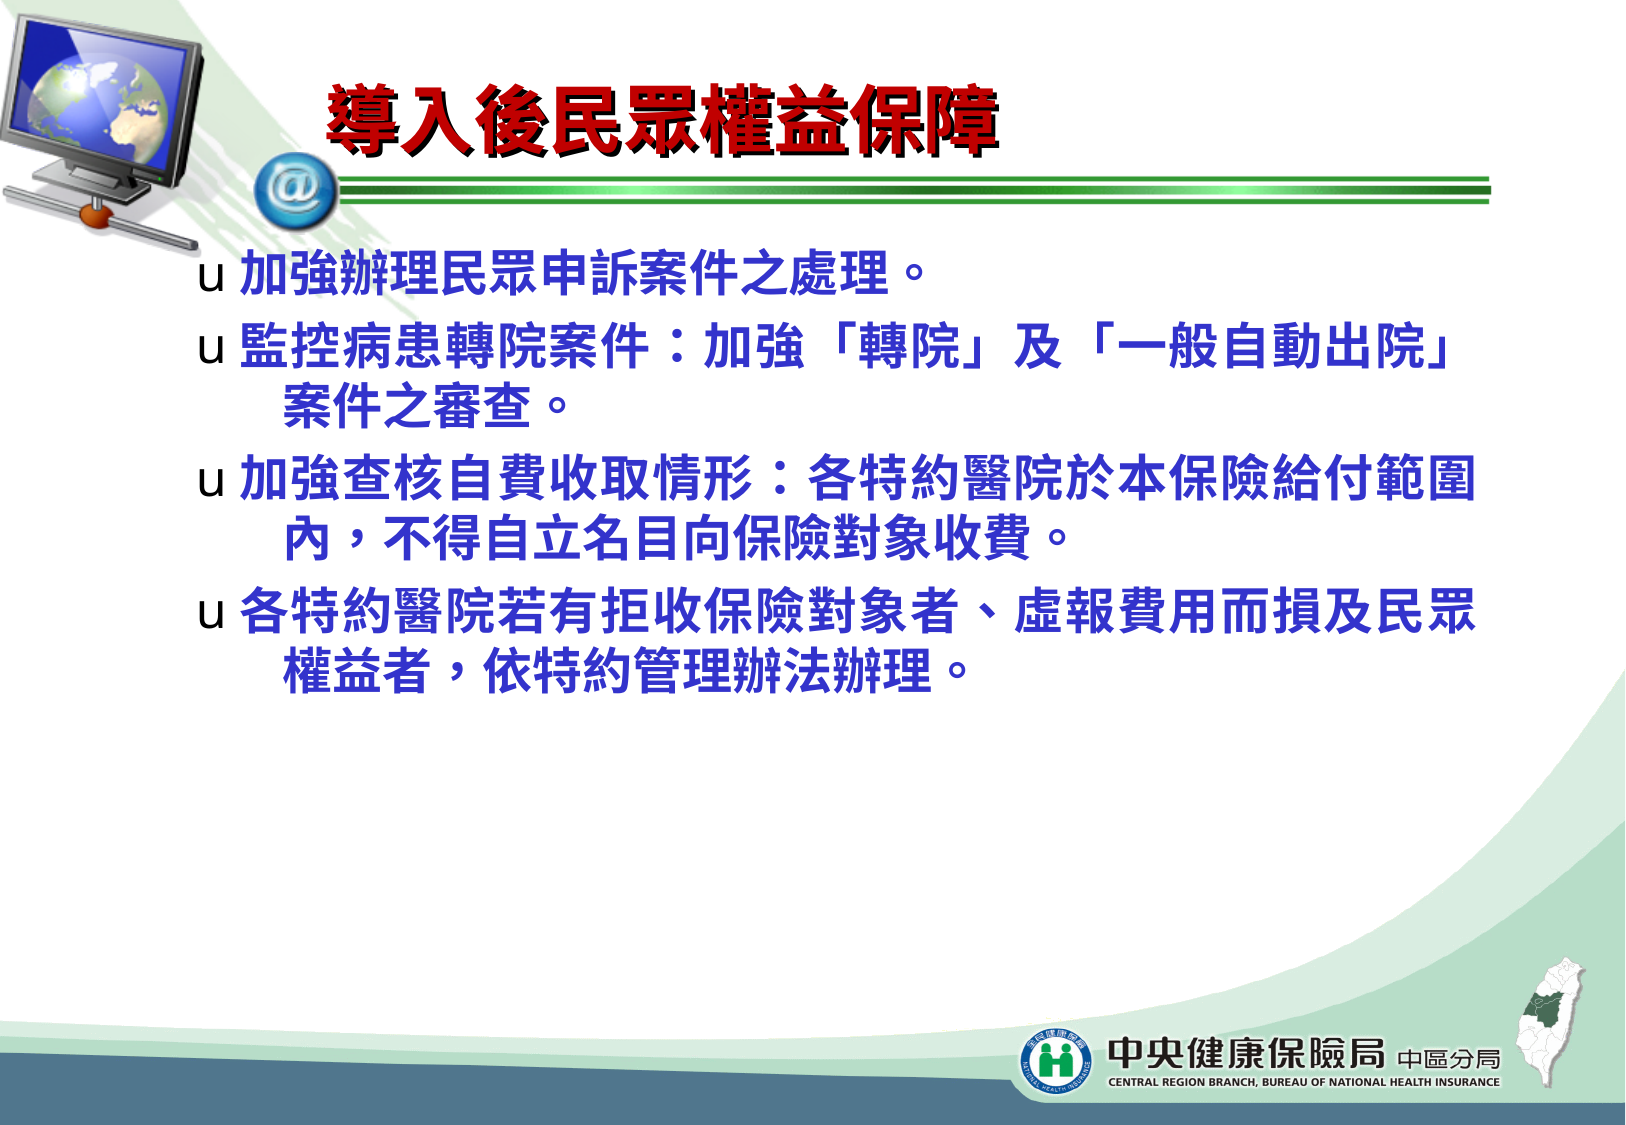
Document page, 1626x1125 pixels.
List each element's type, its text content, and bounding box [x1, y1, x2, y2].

text_box 加強辦理民眾申訴案件之處理。 監控病患轉院案件：加強「轉院」及「一般自動出院」案件之審查。 加強查核自費收取情形：各特約醫院於本保險給付範圍內，不得自立名目向保險對象收費。 各特約醫院若有拒收保險對象者、虛報費用而損及民眾權益者，依特約管理辦法辦理。 [93, 234, 1493, 1079]
text_box 導入後民眾權益保障 [308, 23, 1515, 211]
